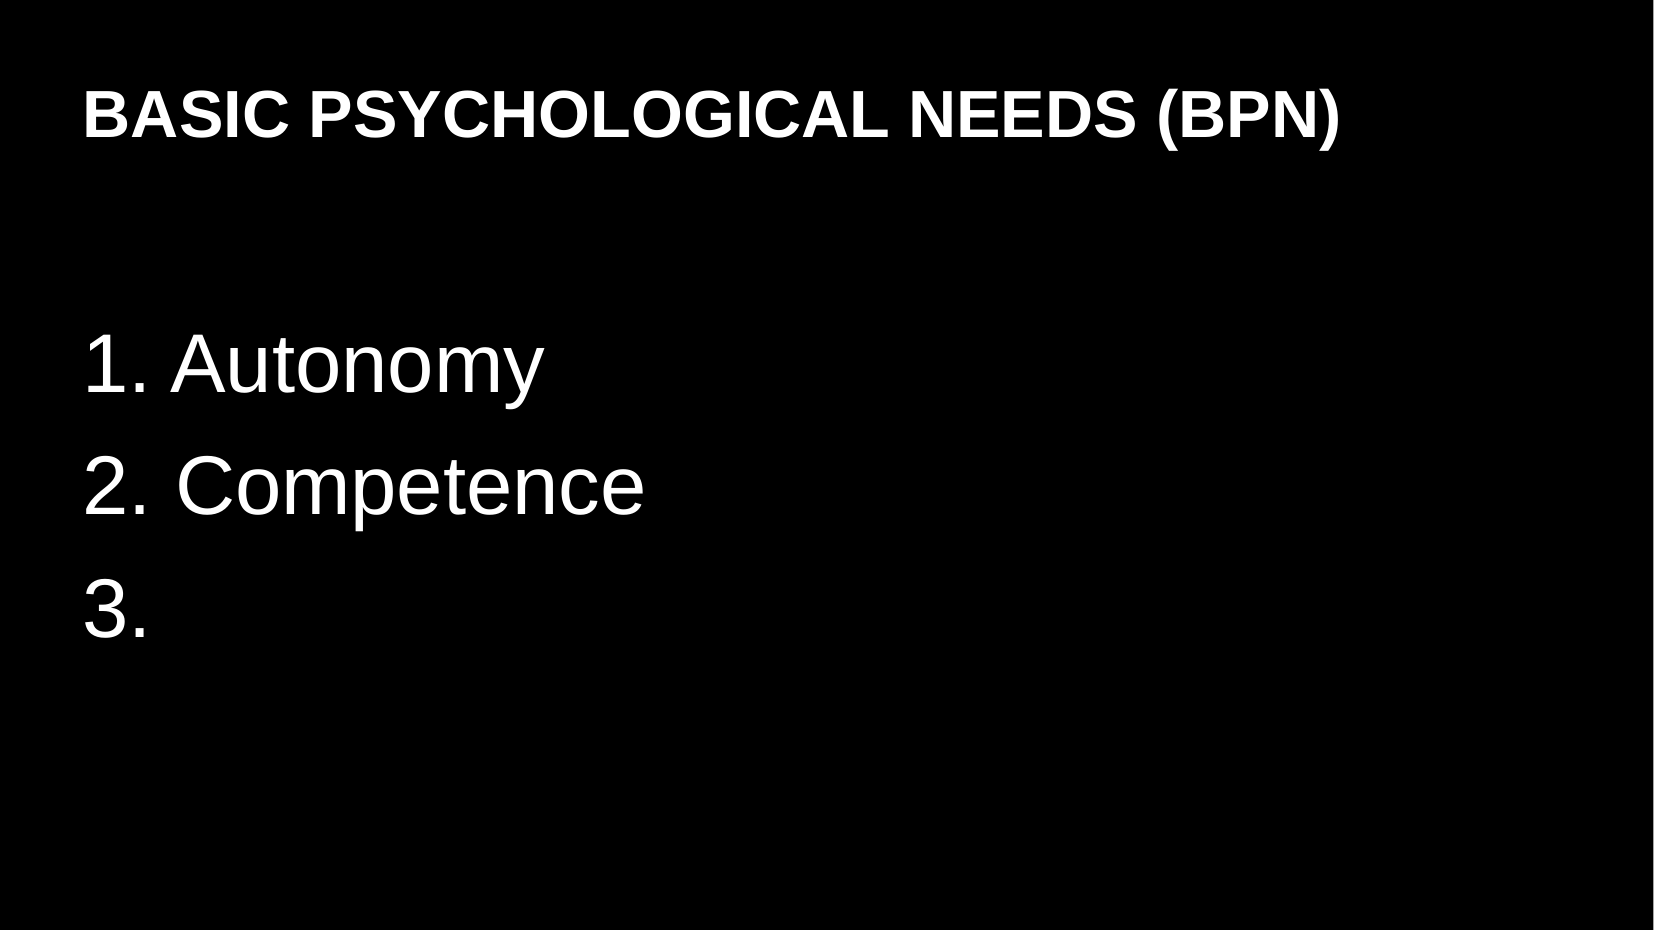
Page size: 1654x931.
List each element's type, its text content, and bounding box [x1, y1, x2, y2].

list 1. Autonomy 2. Competence 3. [82, 316, 1571, 857]
title BASIC PSYCHOLOGICAL NEEDS (BPN) [82, 37, 1571, 193]
